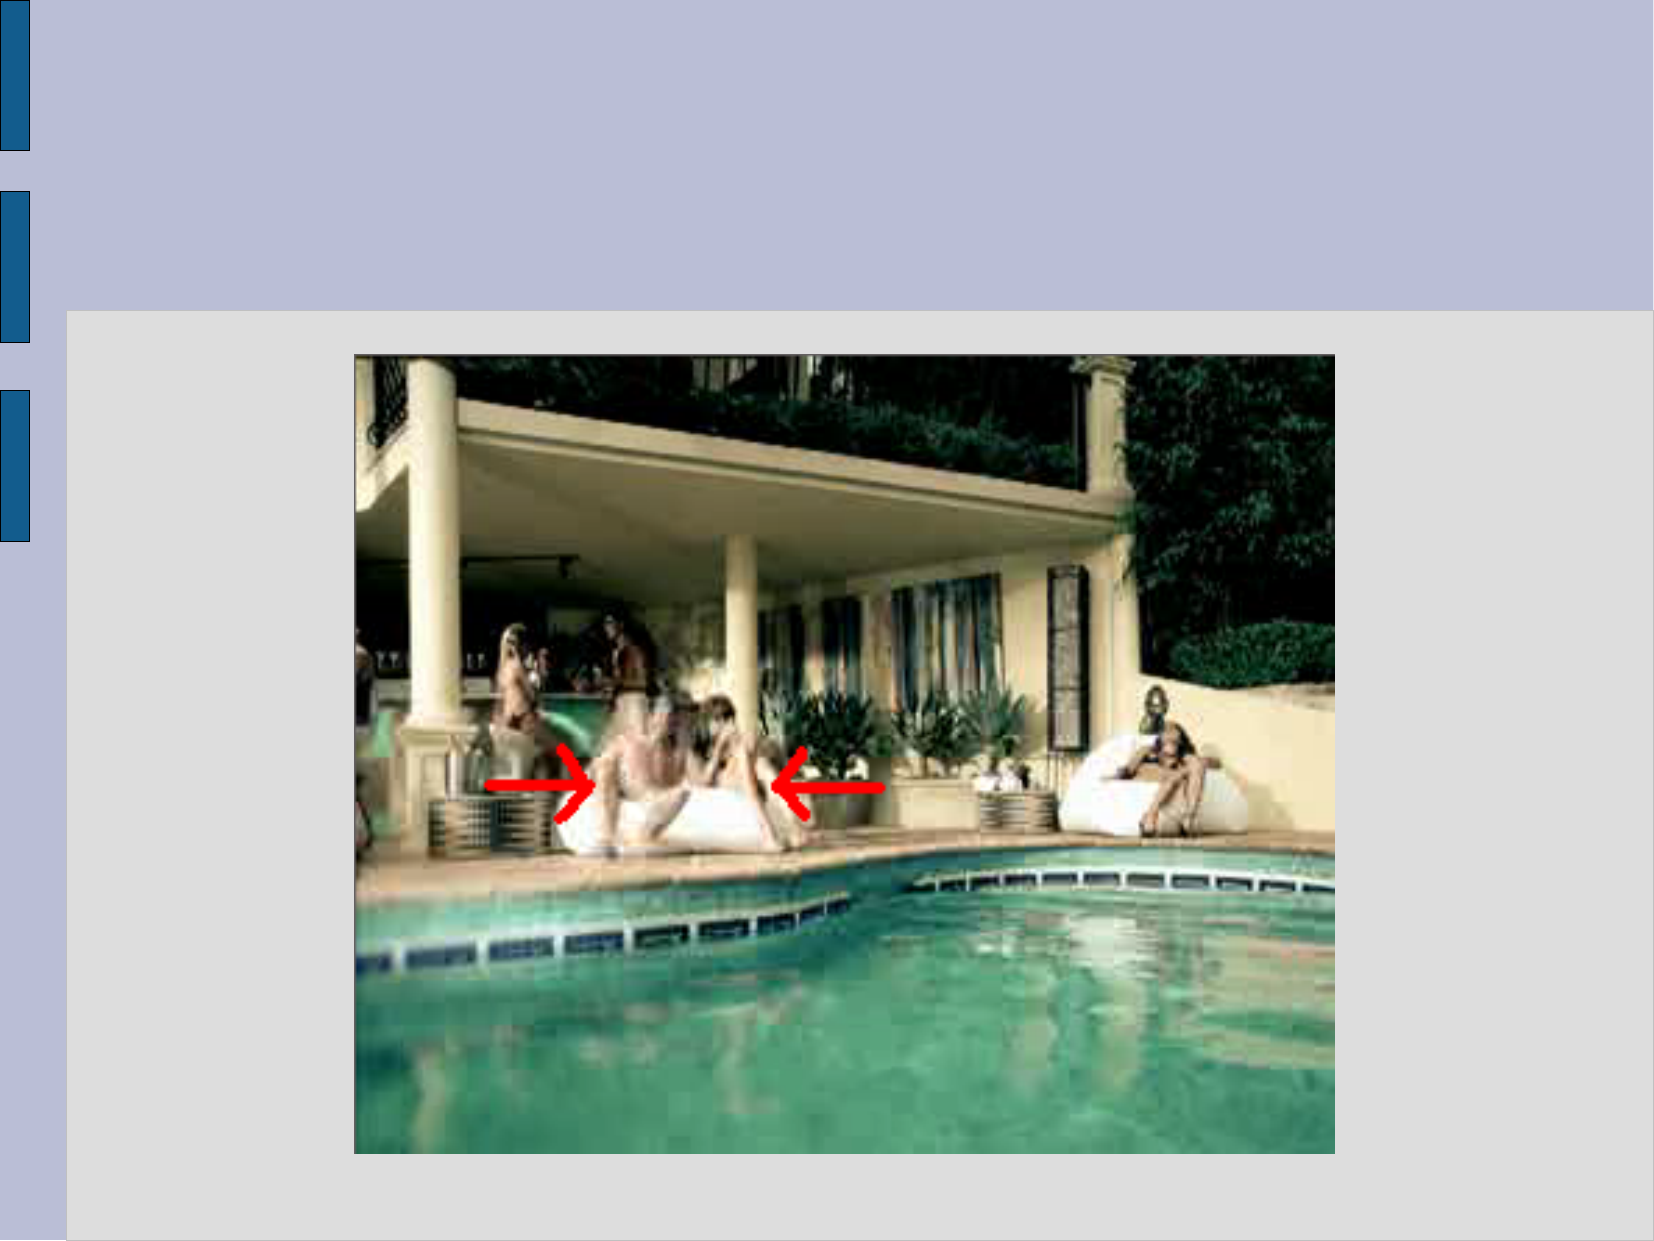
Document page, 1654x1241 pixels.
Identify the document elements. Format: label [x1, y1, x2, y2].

picture [354, 354, 1335, 1154]
